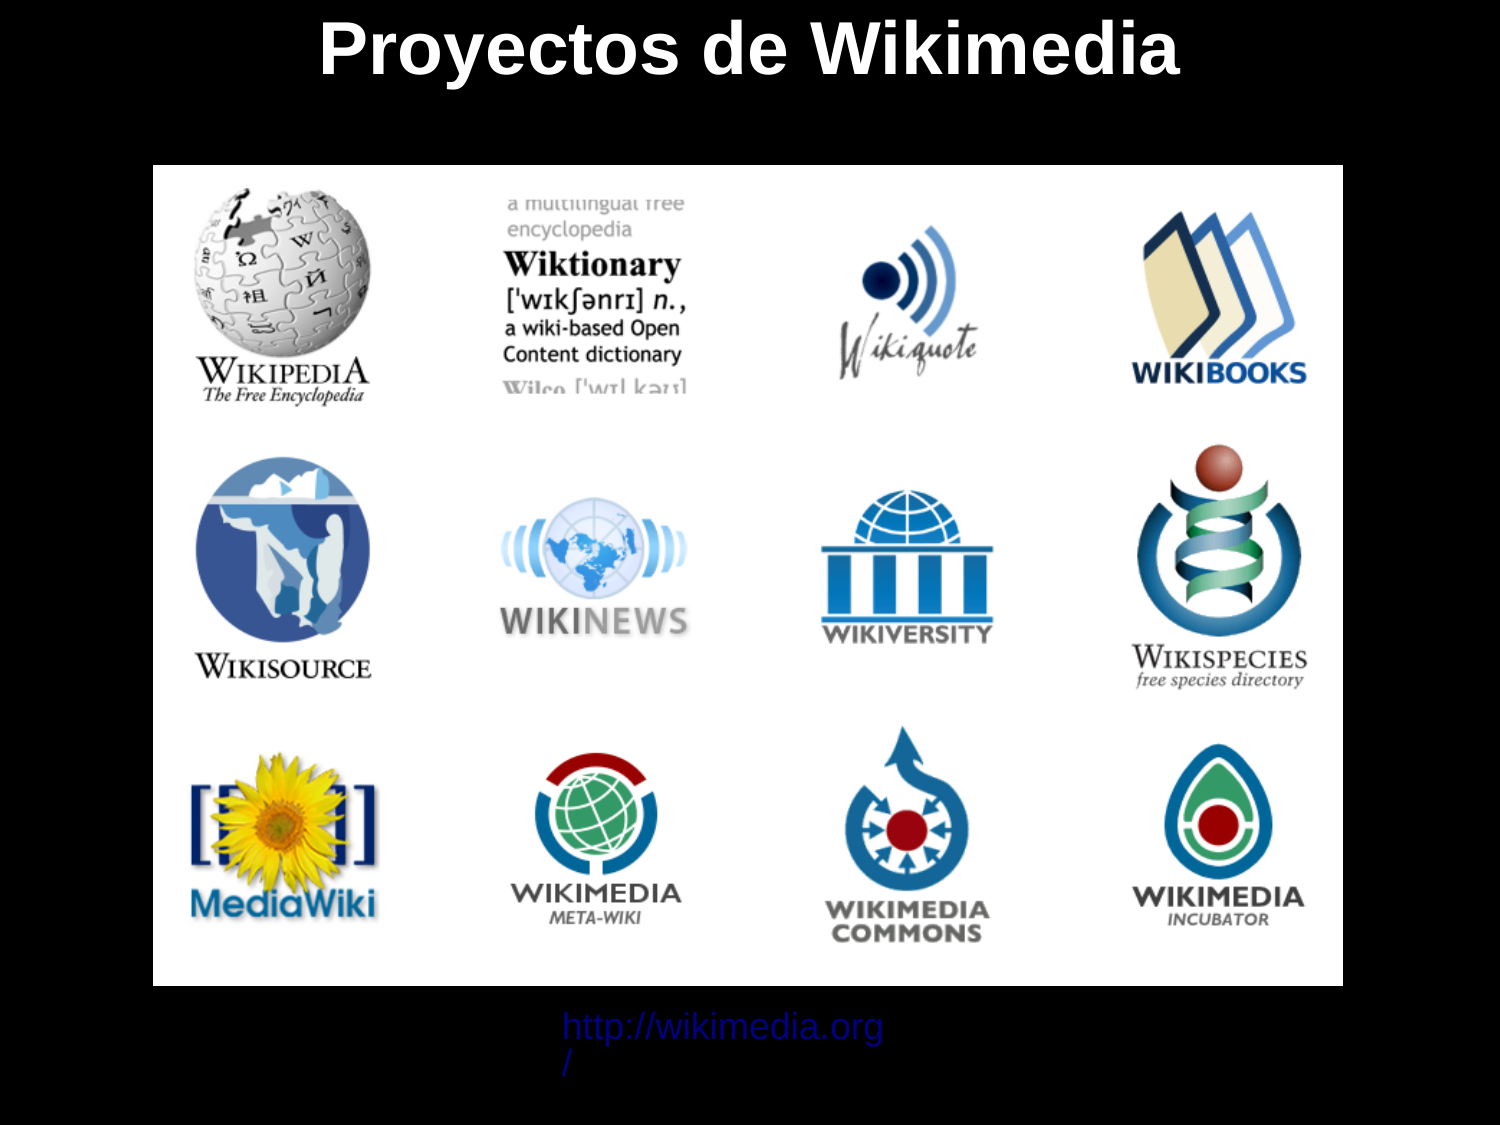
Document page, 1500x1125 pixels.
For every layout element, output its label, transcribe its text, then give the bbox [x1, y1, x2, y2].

title Proyectos de Wikimedia [75, 0, 1425, 101]
text_box http://wikimedia.org/ [547, 994, 909, 1055]
picture [153, 164, 1343, 987]
